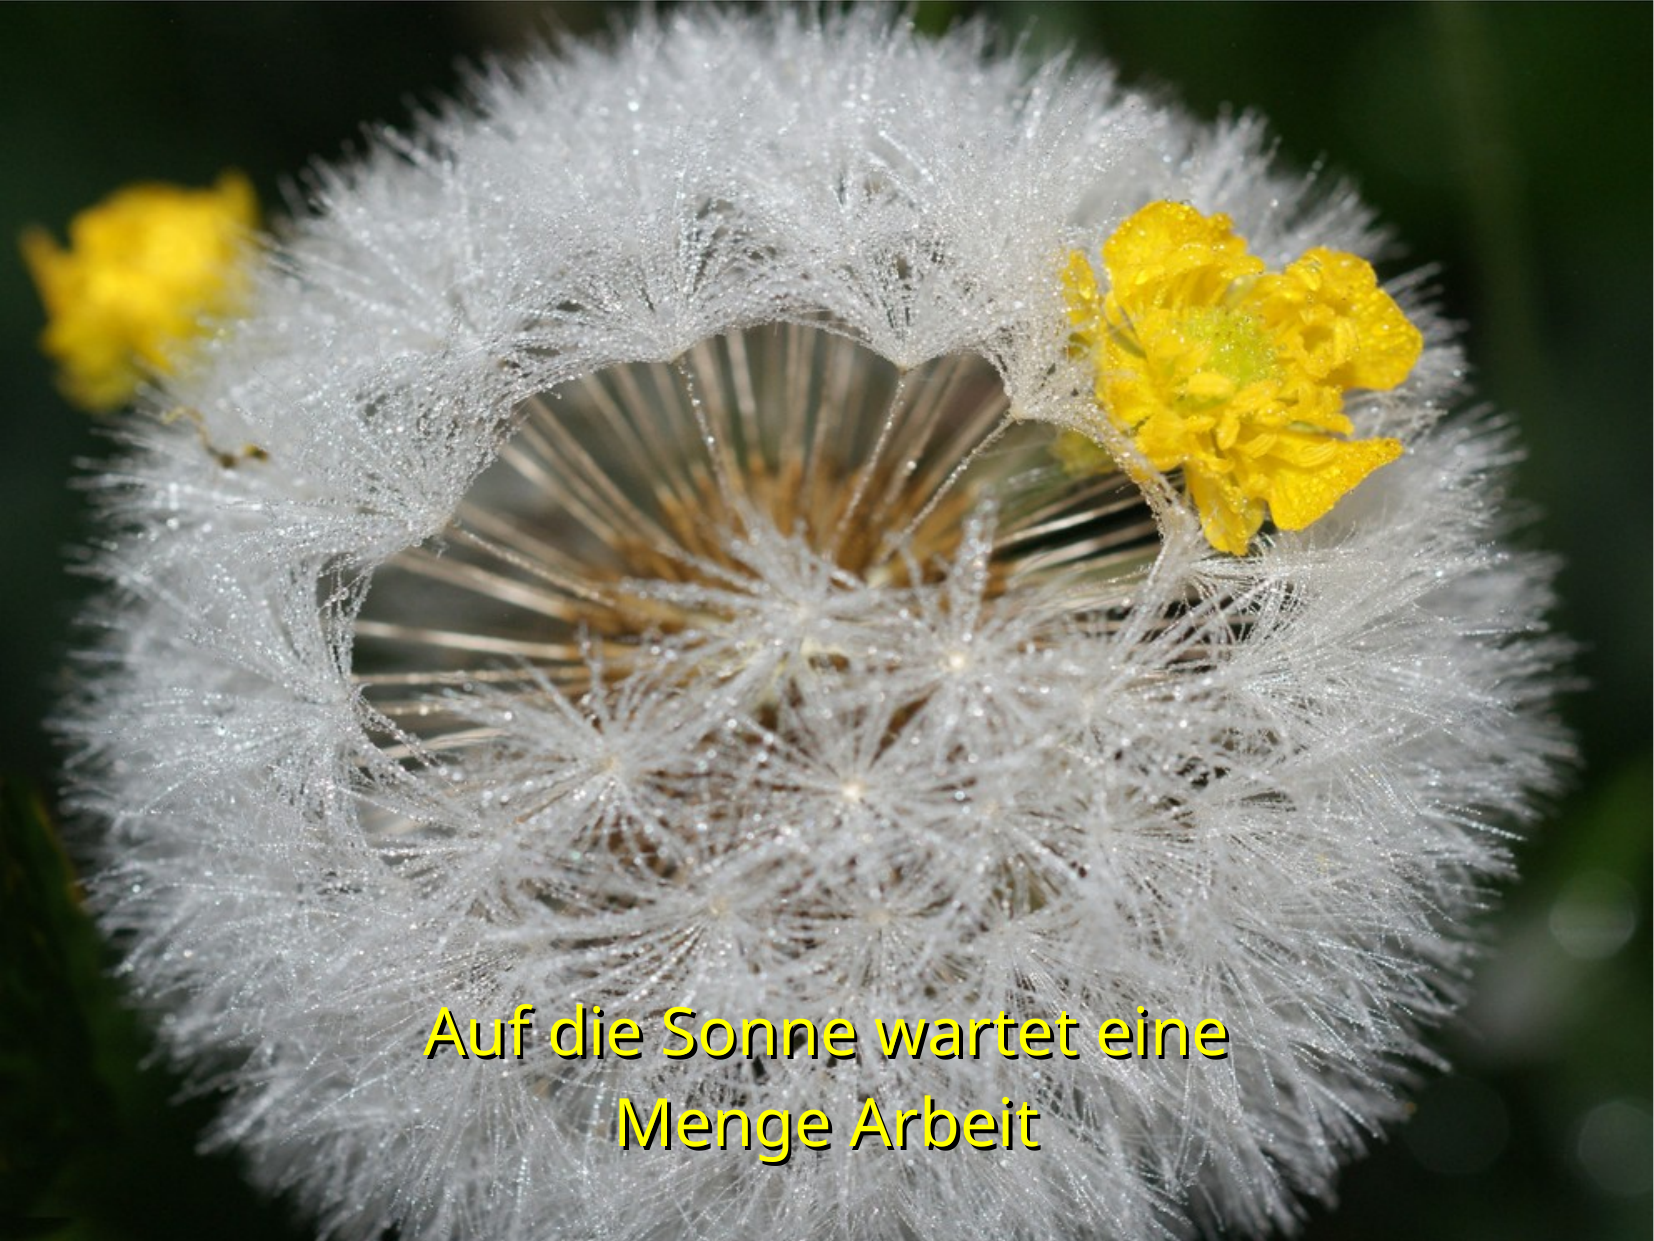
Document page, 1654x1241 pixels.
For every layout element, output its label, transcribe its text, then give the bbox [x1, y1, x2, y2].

subtitle Auf die Sonne wartet eine Menge Arbeit [354, 915, 1300, 1236]
picture [0, 0, 1654, 1241]
